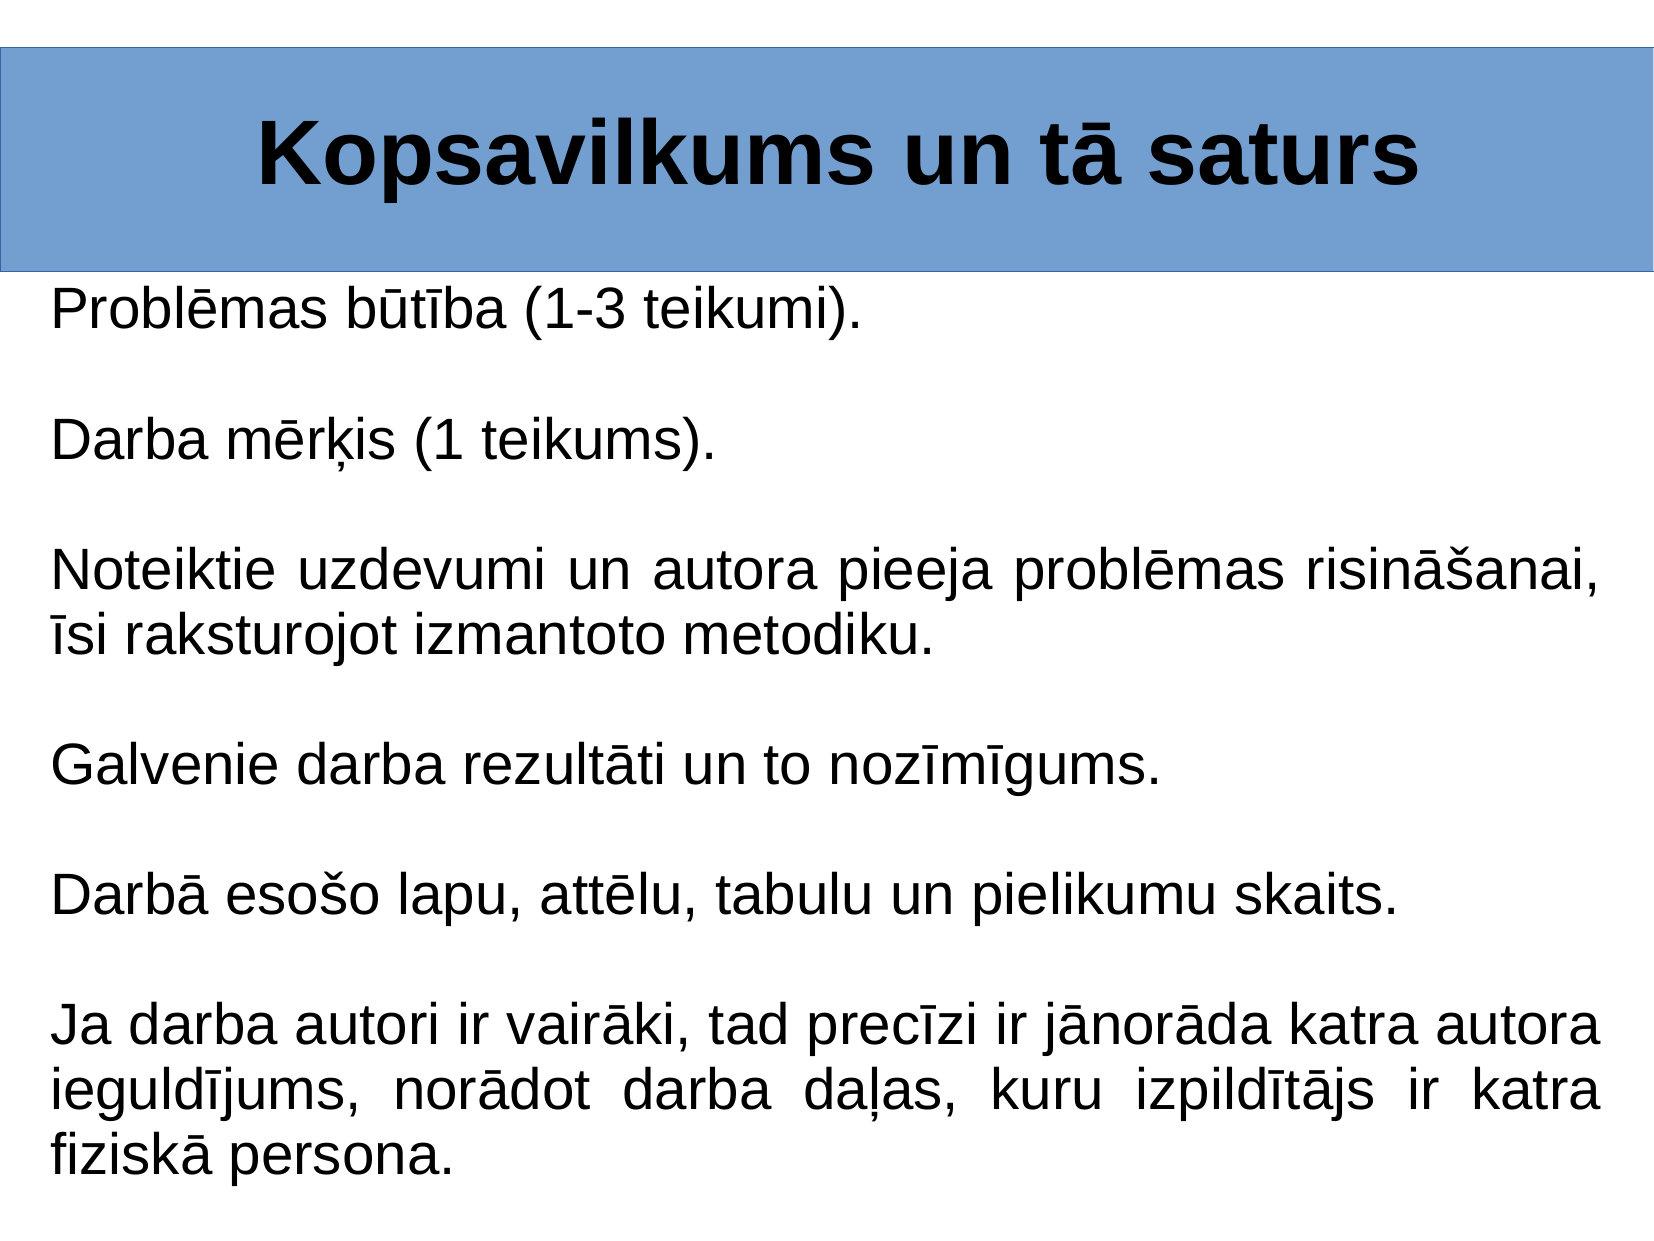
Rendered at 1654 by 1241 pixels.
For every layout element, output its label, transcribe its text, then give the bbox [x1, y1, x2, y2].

title Kopsavilkums un tā saturs [82, 49, 1571, 257]
text_box Problēmas būtība (1-3 teikumi). Darba mērķis (1 teikums). Noteiktie uzdevumi un autora pieeja problēmas risināšanai, īsi raksturojot izmantoto metodiku. Galvenie darba rezultāti un to nozīmīgums. Darbā esošo lapu, attēlu, tabulu un pielikumu skaits. Ja darba autori ir vairāki, tad precīzi ir jānorāda katra autora ieguldījums, norādot darba daļas, kuru izpildītājs ir katra fiziskā persona. [35, 268, 1619, 1198]
text_box [0, 47, 1654, 272]
